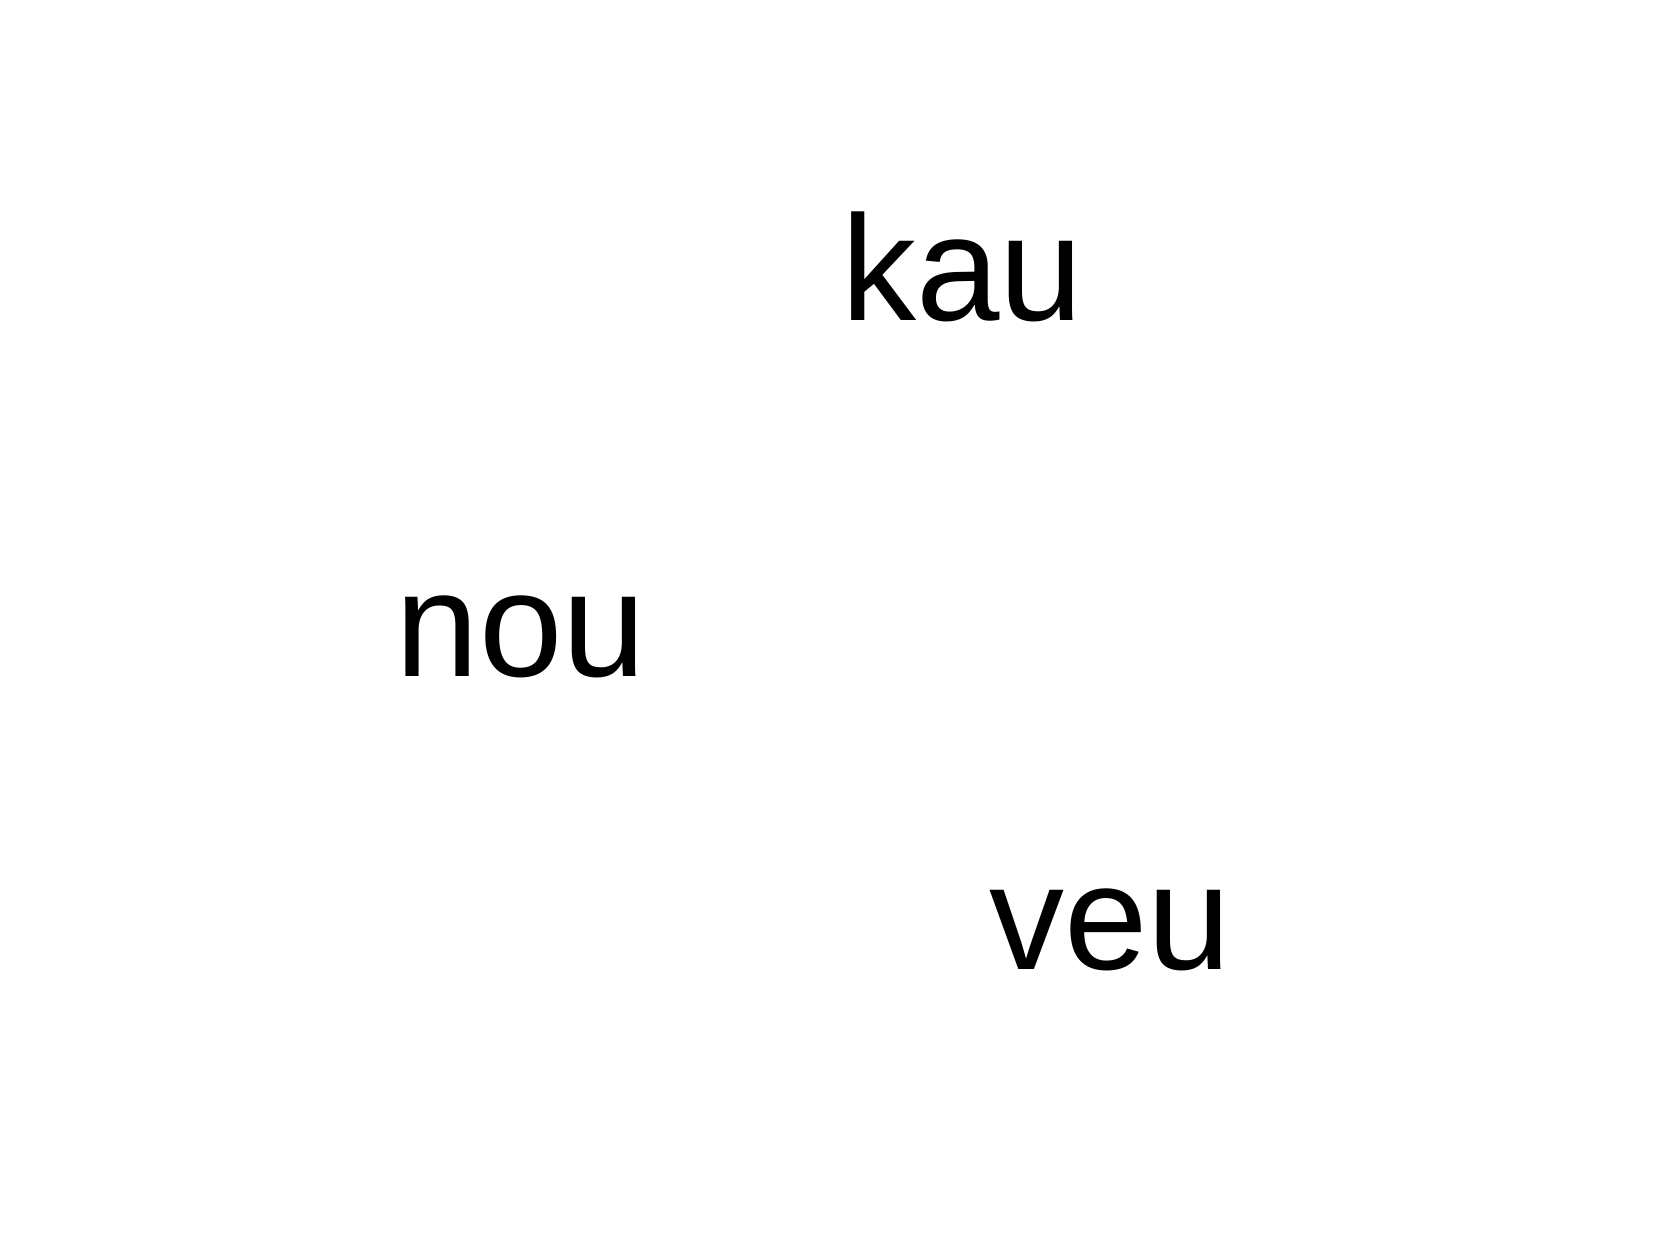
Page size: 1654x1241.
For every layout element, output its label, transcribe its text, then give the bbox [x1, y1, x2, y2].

text_box nou [380, 533, 1279, 717]
text_box veu [974, 826, 1300, 1010]
text_box kau [826, 177, 1211, 360]
